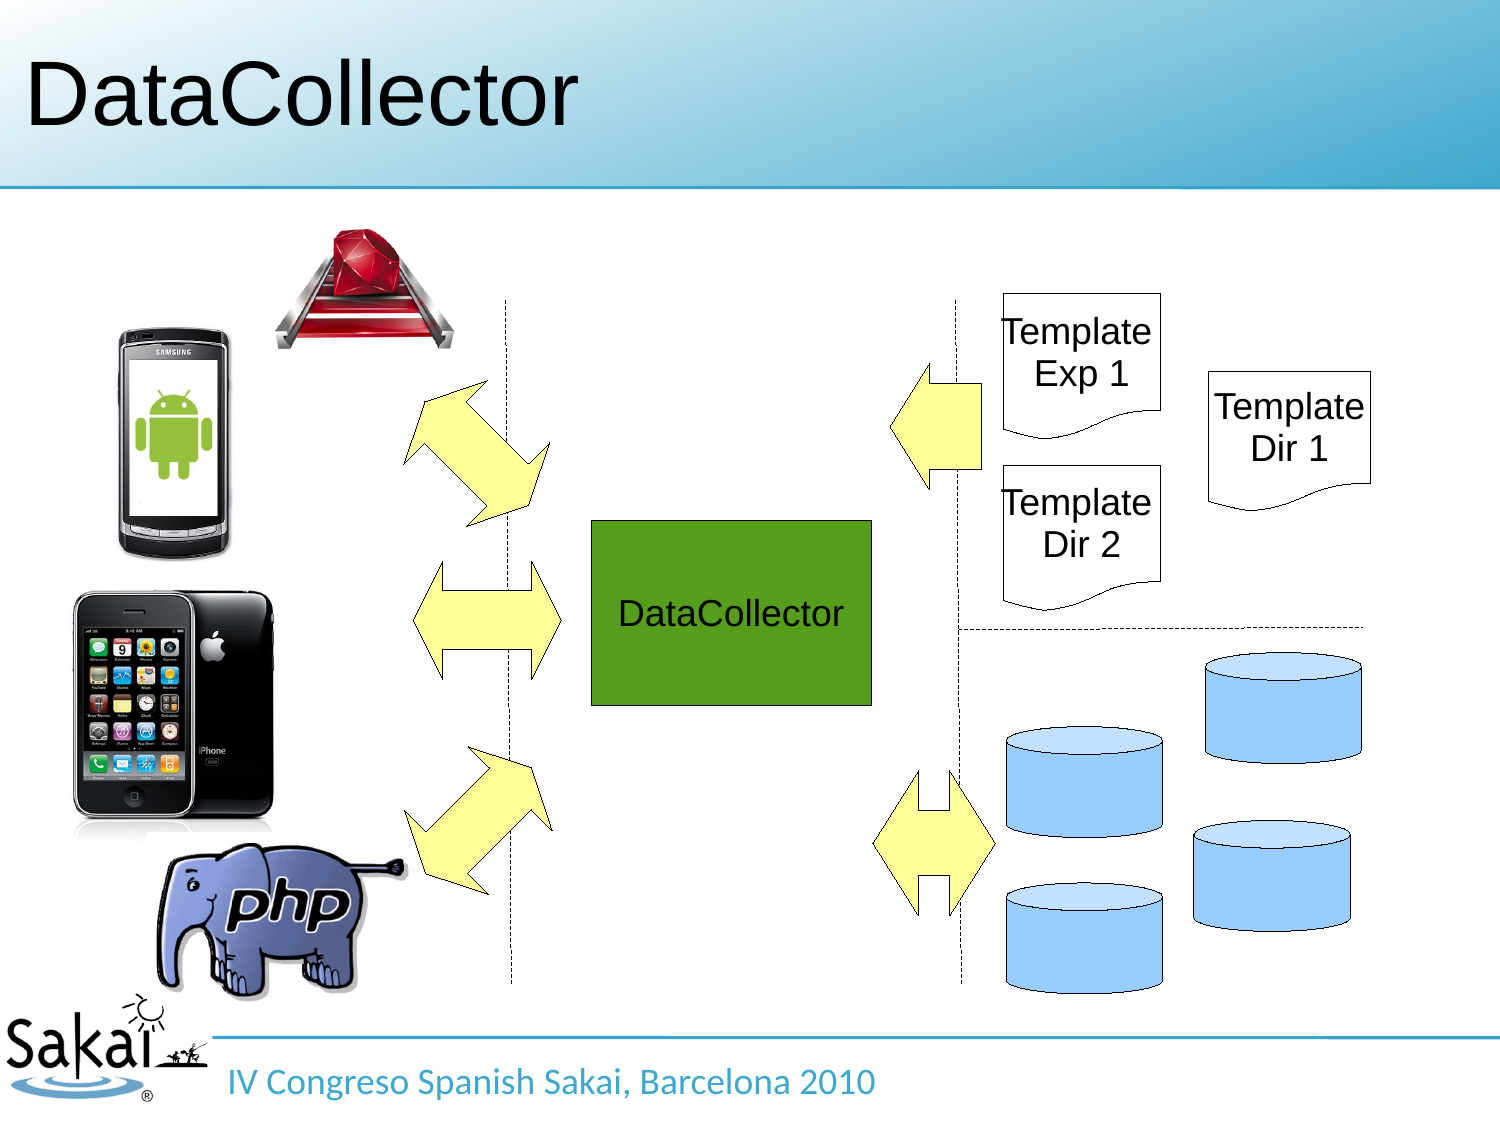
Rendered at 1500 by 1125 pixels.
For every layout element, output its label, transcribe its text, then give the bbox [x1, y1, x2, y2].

text_box [1193, 835, 1351, 932]
picture [0, 572, 414, 1125]
text_box [1006, 898, 1163, 994]
text_box [404, 746, 553, 895]
text_box Template Dir 2 [1003, 465, 1161, 611]
text_box Template Exp 1 [1003, 293, 1161, 439]
text_box [1006, 742, 1163, 838]
text_box [403, 380, 550, 527]
text_box [413, 561, 562, 680]
text_box [872, 770, 996, 916]
picture [23, 194, 468, 562]
text_box [890, 363, 982, 490]
text_box DataCollector [591, 520, 872, 706]
text_box Template Dir 1 [1208, 371, 1371, 511]
text_box [1205, 668, 1362, 764]
title DataCollector [24, 24, 1475, 163]
